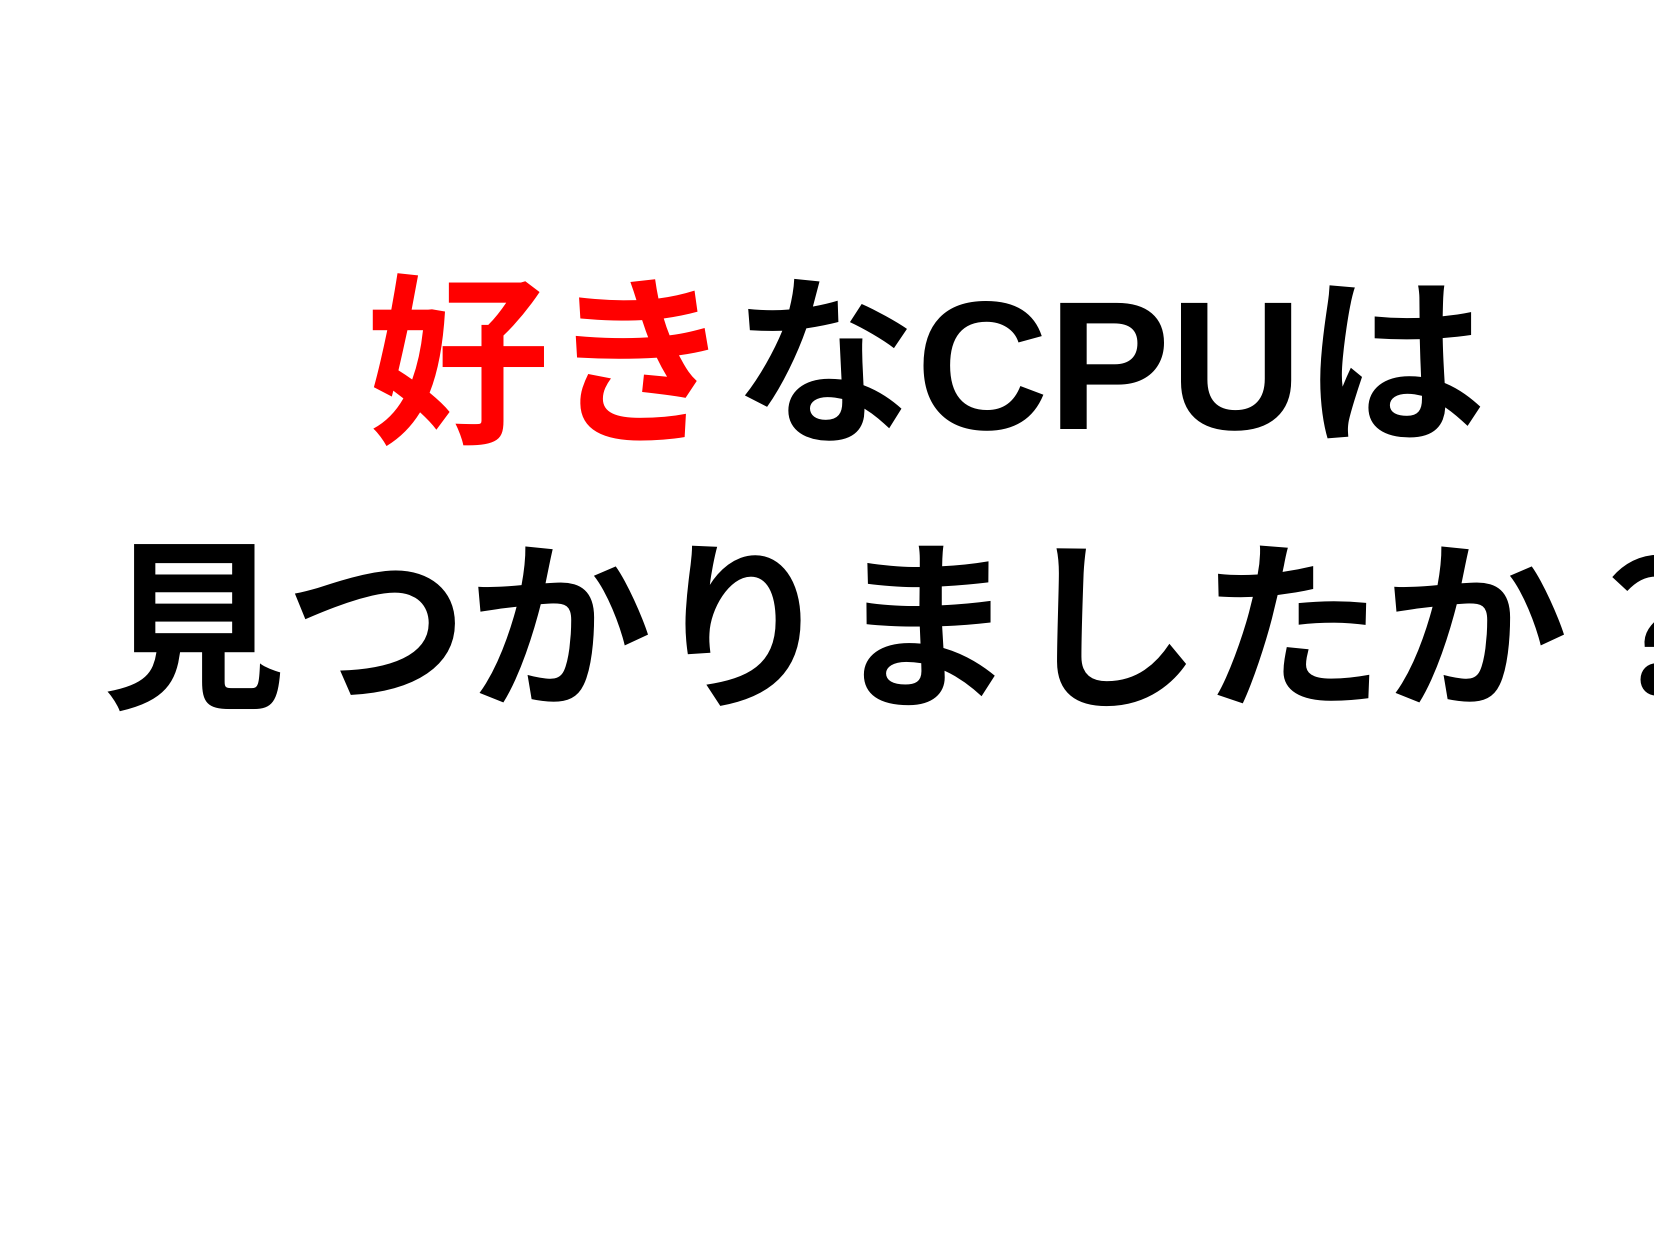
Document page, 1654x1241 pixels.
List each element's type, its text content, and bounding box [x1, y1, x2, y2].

text_box 好きなCPUは 見つかりましたか？ [87, 209, 1541, 627]
